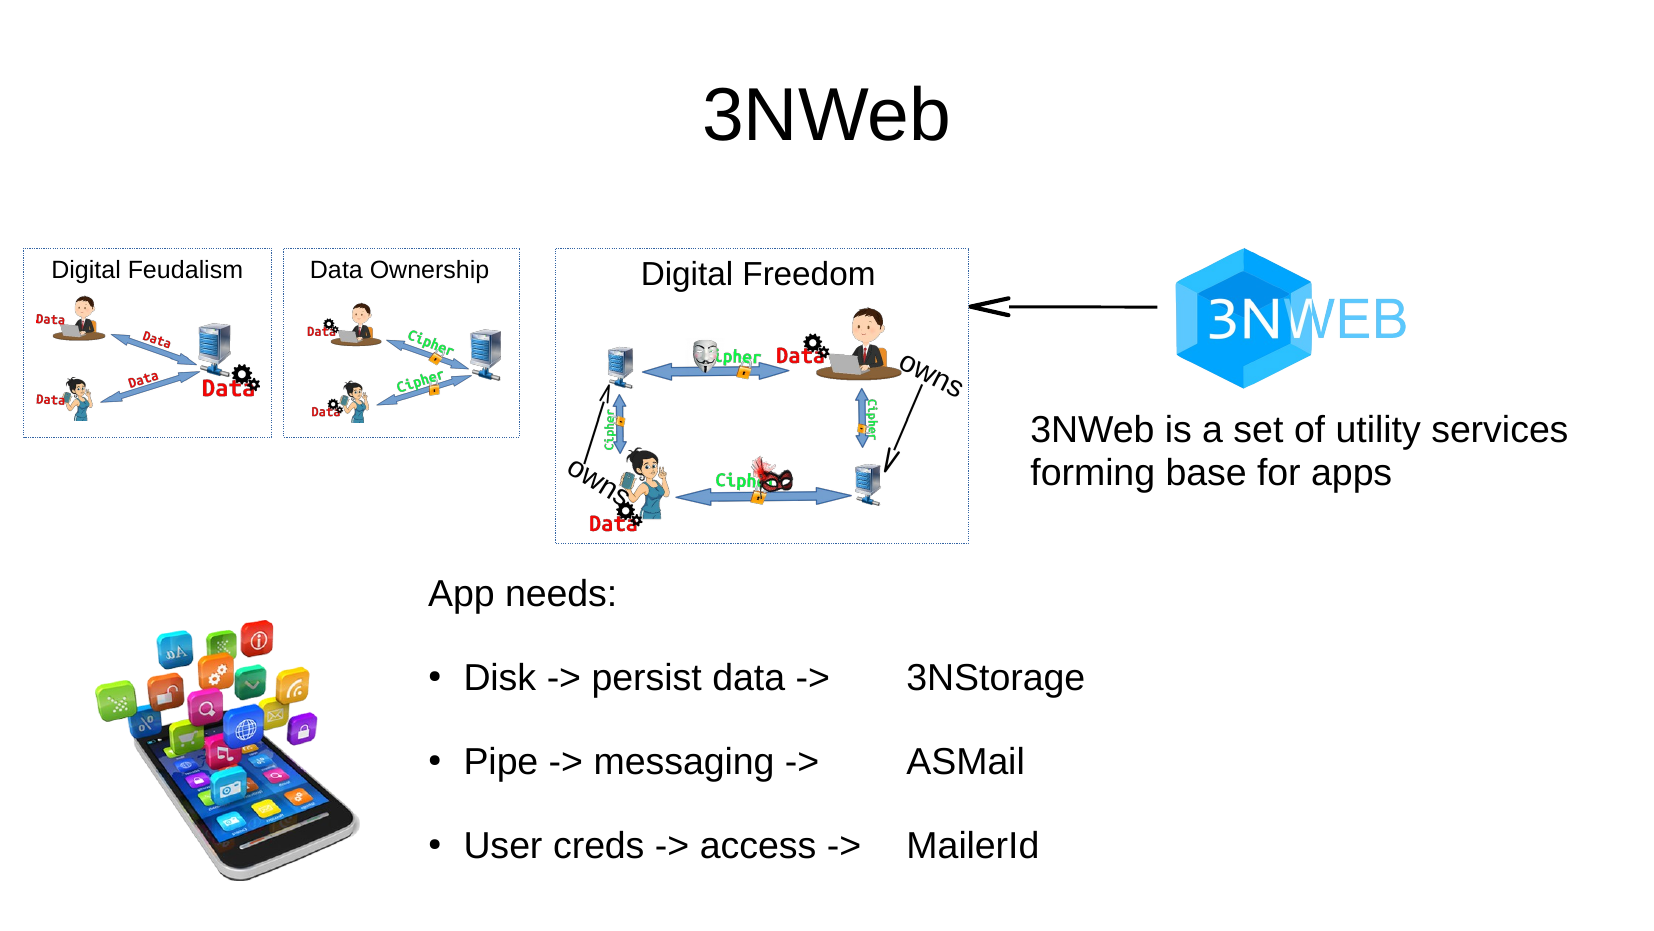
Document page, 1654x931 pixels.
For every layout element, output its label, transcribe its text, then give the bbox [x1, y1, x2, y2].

picture [566, 306, 964, 532]
text_box Digital Feudalism [36, 248, 273, 291]
text_box Data Ownership [295, 248, 532, 291]
title 3NWeb [82, 37, 1571, 193]
picture [36, 295, 260, 421]
picture [1175, 247, 1406, 389]
text_box App needs: Disk -> persist data -> 3NStorage Pipe -> messaging -> ASMail User creds -> access -> MailerId [413, 565, 1111, 898]
text_box Digital Freedom [625, 248, 898, 308]
picture [36, 614, 426, 886]
text_box 3NWeb is a set of utility services forming base for apps [1015, 401, 1595, 543]
picture [307, 302, 501, 423]
